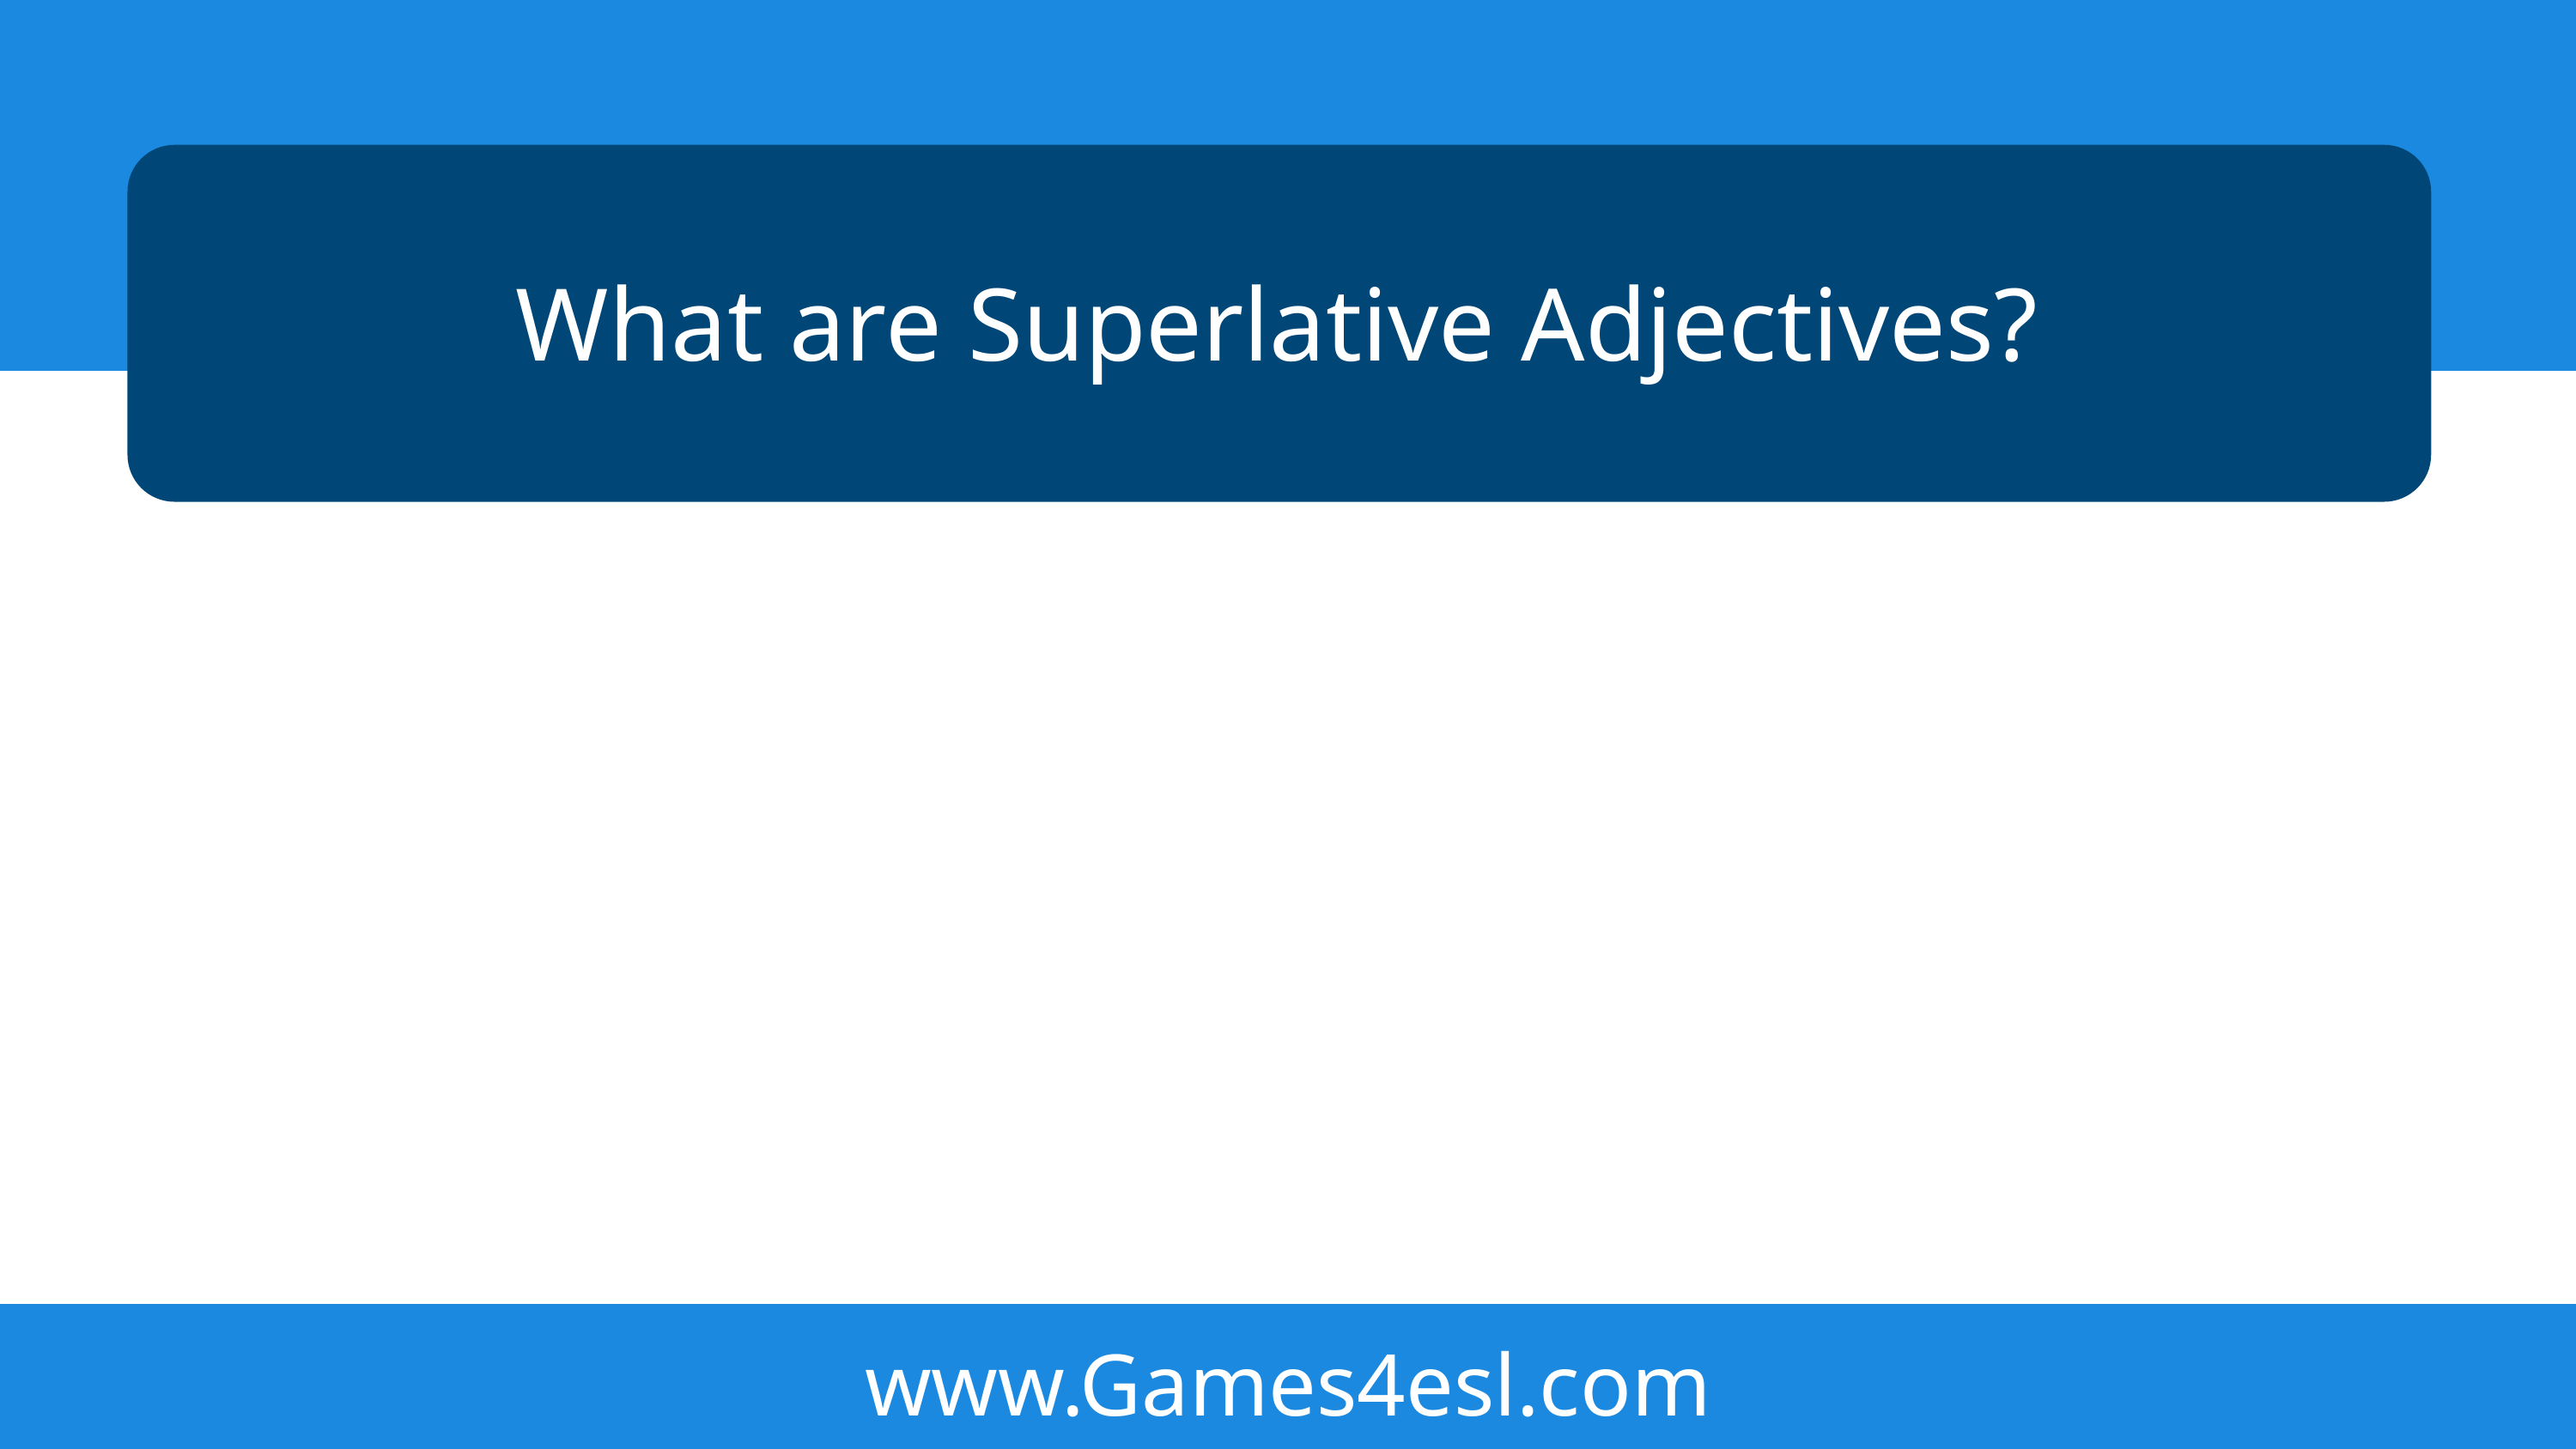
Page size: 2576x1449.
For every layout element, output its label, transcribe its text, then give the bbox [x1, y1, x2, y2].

text_box www.Games4esl.com [842, 1314, 1734, 1426]
text_box [0, 1304, 2576, 1449]
text_box What are Superlative Adjectives? [197, 270, 2358, 383]
text_box [0, 0, 2576, 502]
